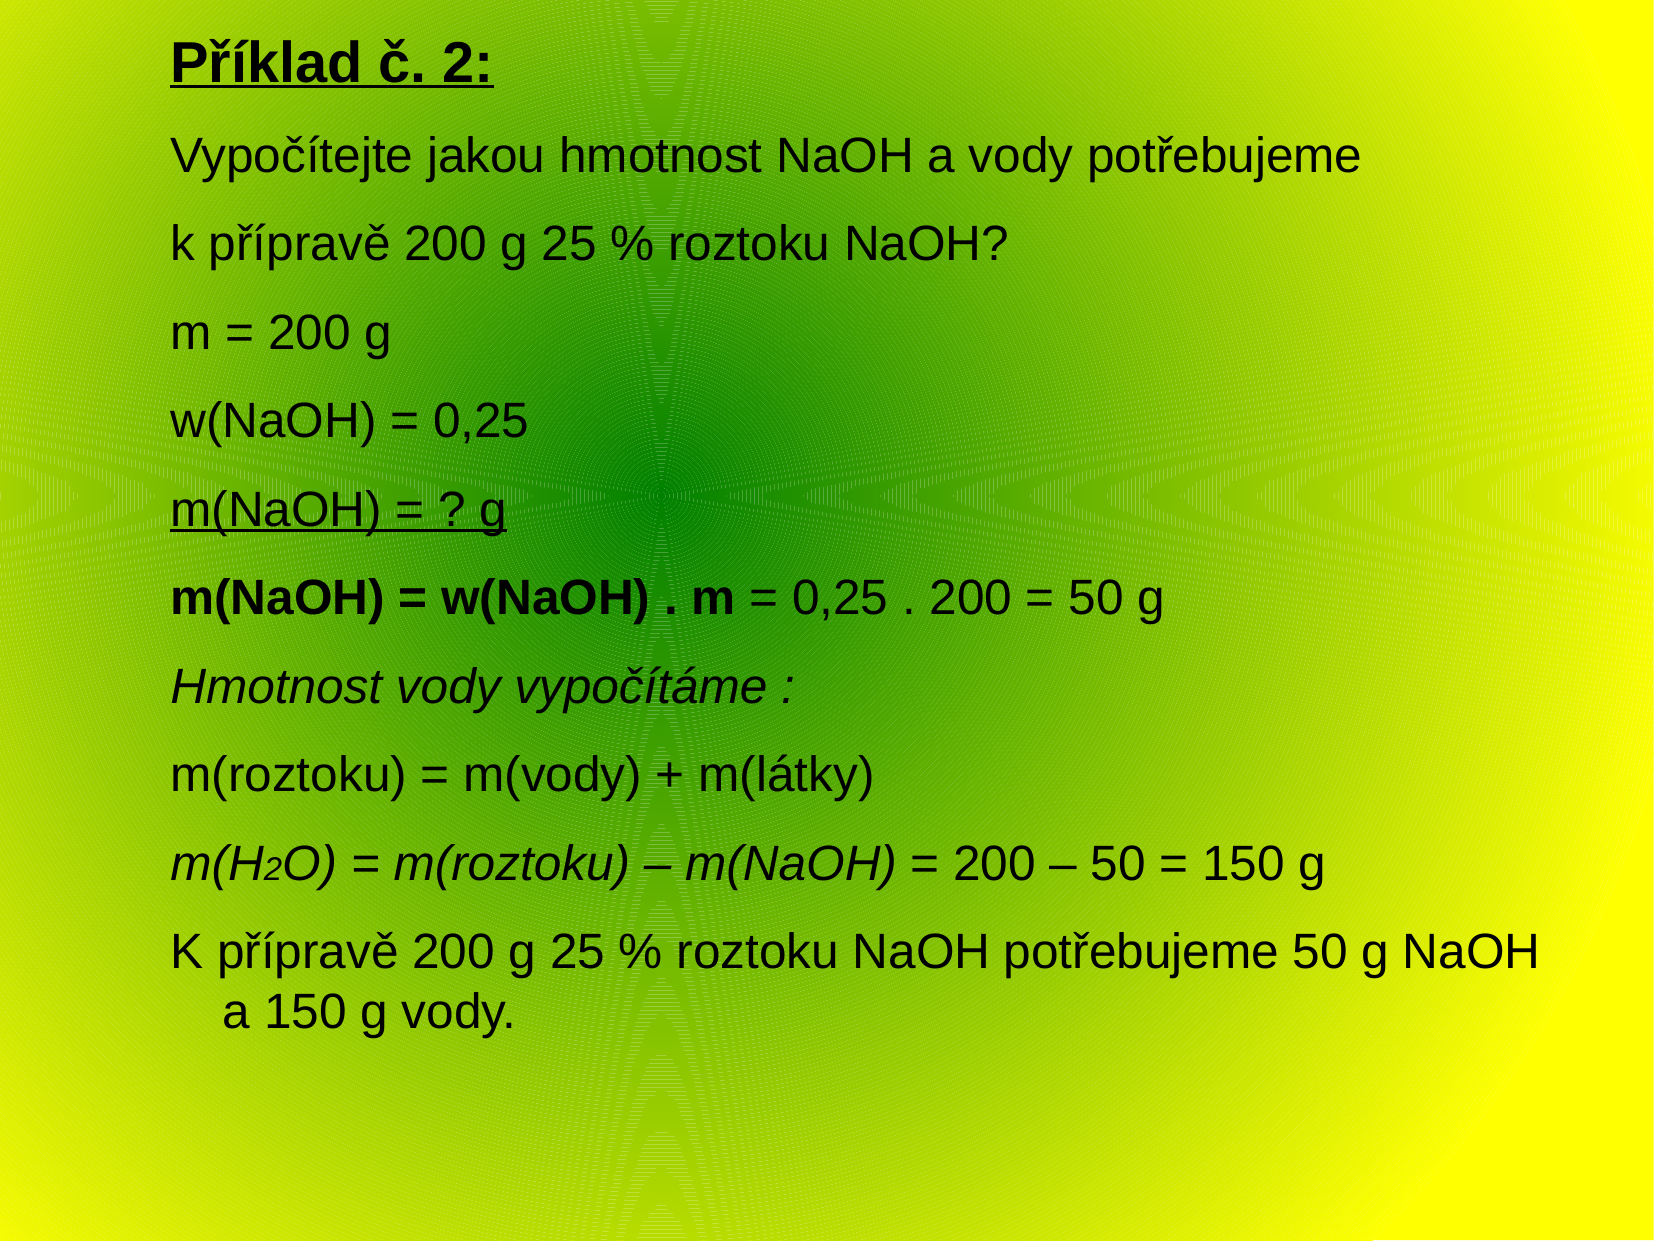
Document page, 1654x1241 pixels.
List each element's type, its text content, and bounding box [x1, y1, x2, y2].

list Příklad č. 2: Vypočítejte jakou hmotnost NaOH a vody potřebujeme k přípravě 200 g 25 % roztoku NaOH? m = 200 g w(NaOH) = 0,25 m(NaOH) = ? g m(NaOH) = w(NaOH) . m = 0,25 . 200 = 50 g Hmotnost vody vypočítáme : m(roztoku) = m(vody) + m(látky) m(H2O) = m(roztoku) – m(NaOH) = 200 – 50 = 150 g K přípravě 200 g 25 % roztoku NaOH potřebujeme 50 g NaOH a 150 g vody. [82, 24, 1571, 1046]
